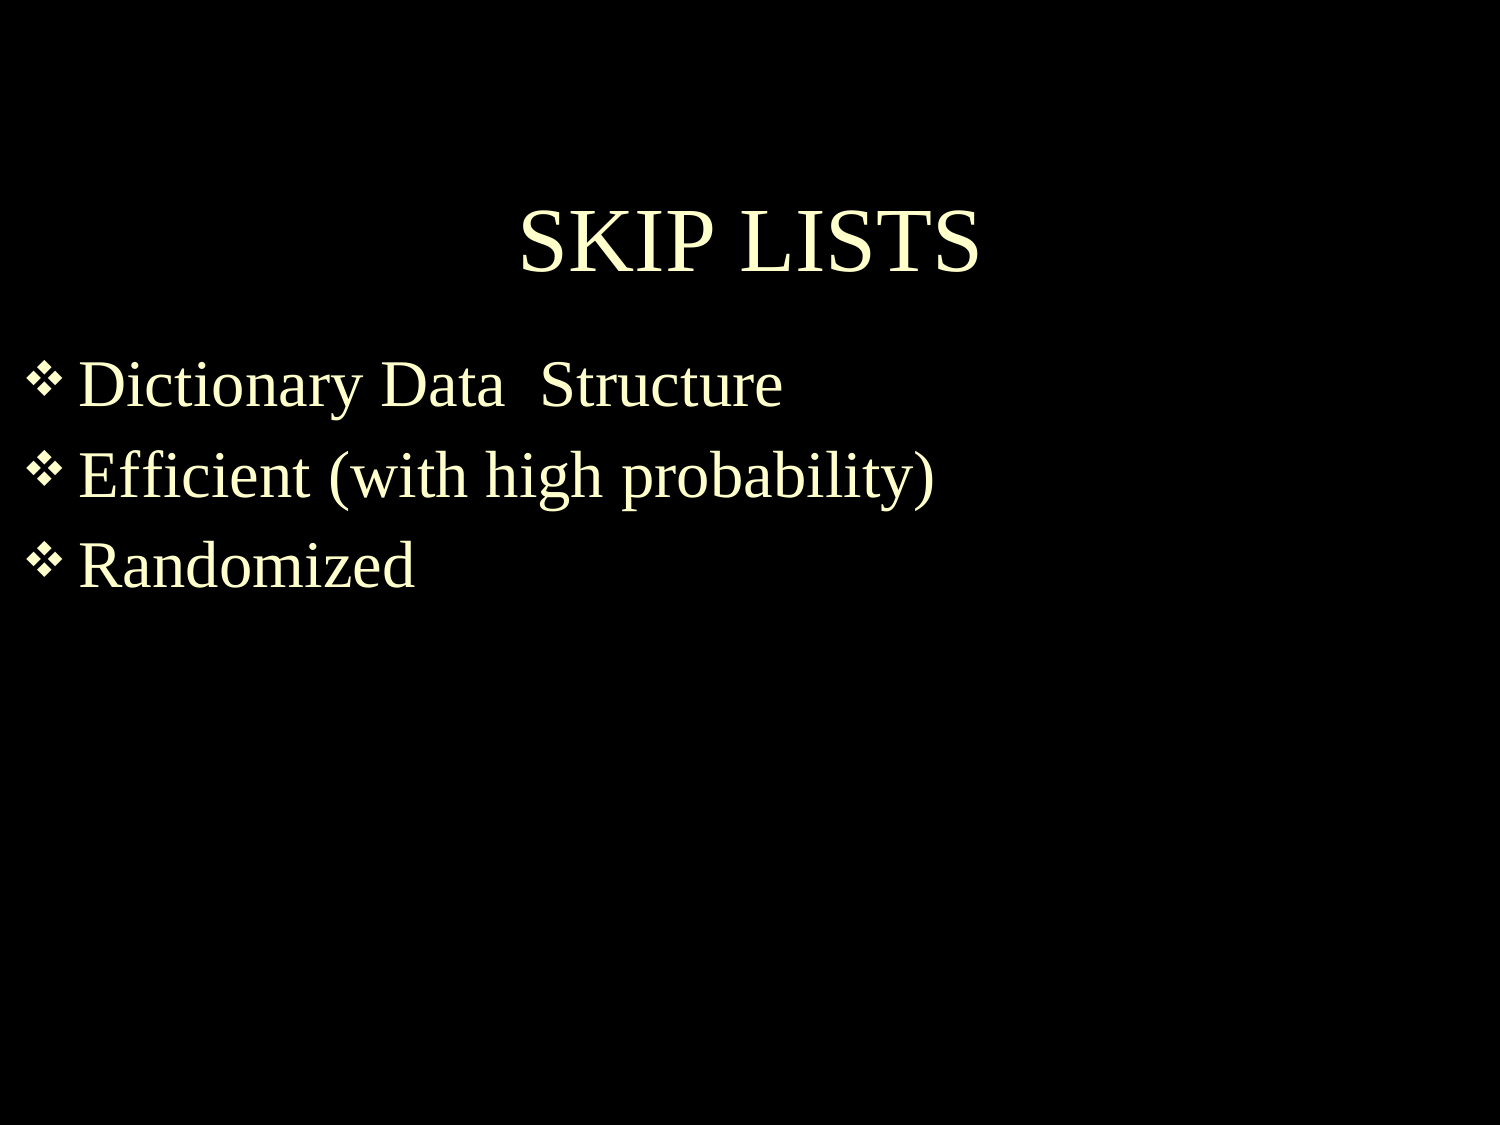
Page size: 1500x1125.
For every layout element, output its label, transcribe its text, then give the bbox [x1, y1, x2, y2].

list Dictionary Data Structure Efficient (with high probability) Randomized [22, 347, 1482, 1075]
title SKIP LISTS [22, 145, 1480, 336]
